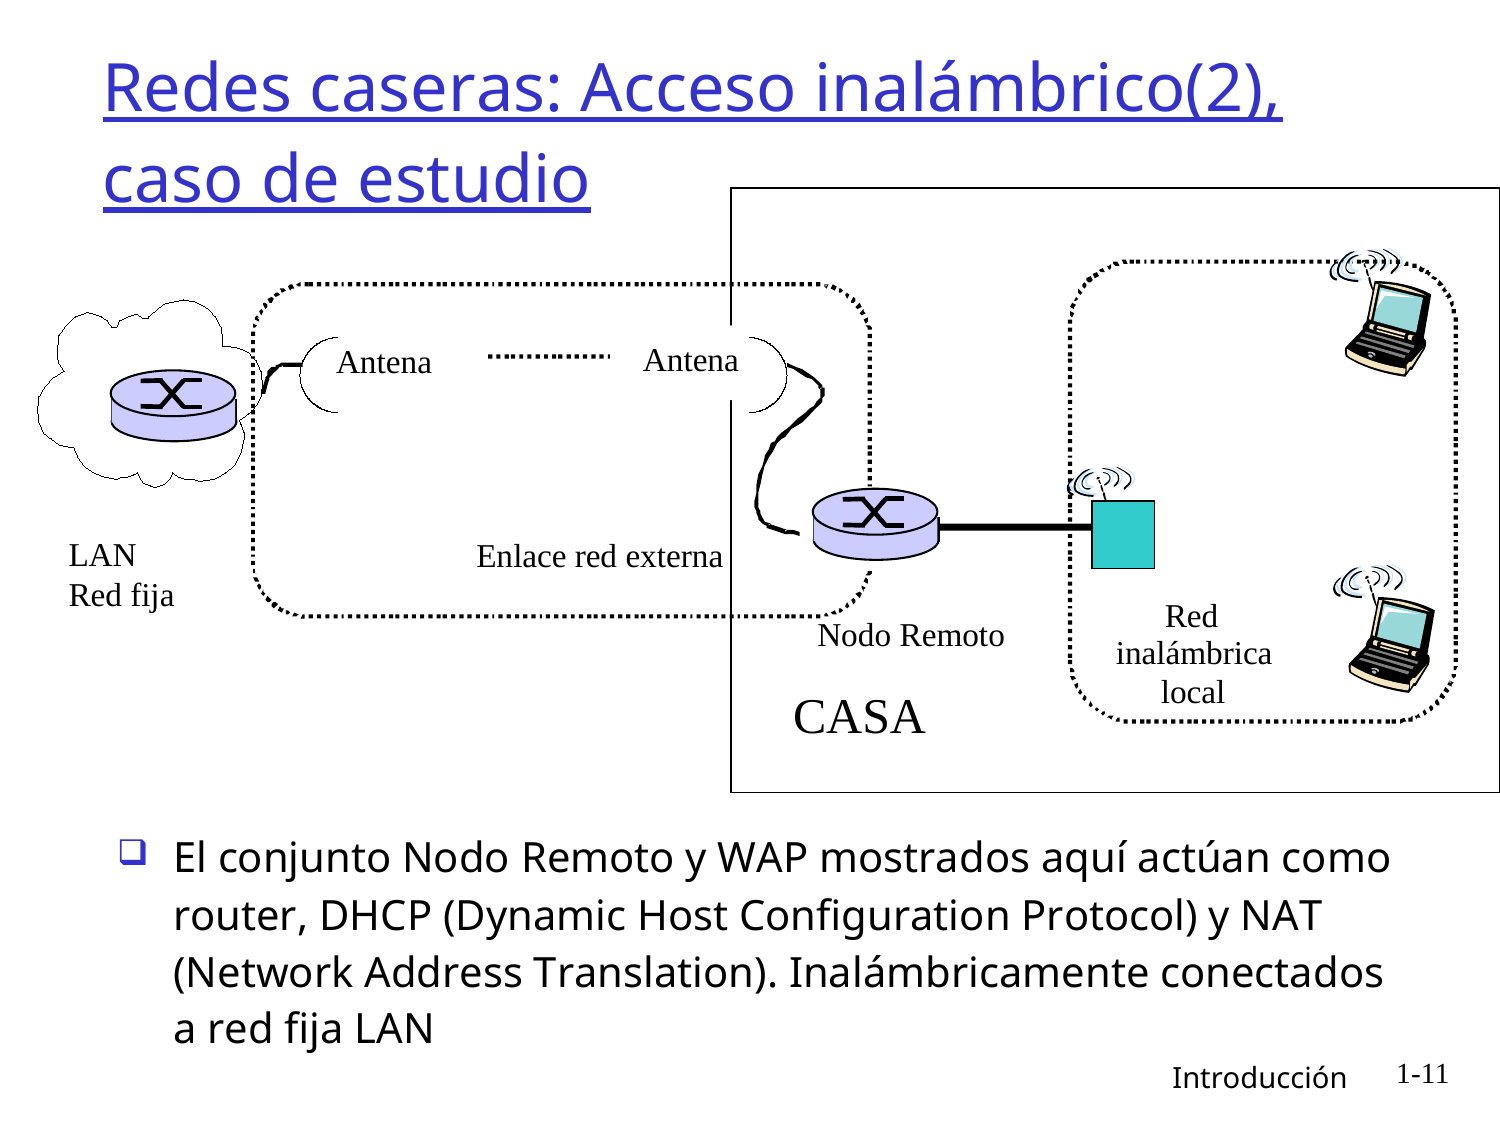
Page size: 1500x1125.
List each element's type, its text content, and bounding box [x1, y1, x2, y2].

text_box [271, 602, 278, 609]
text_box [279, 288, 287, 293]
picture [1329, 246, 1432, 377]
text_box [110, 370, 237, 442]
picture [1332, 562, 1435, 693]
text_box [1086, 276, 1093, 283]
text_box [855, 591, 862, 598]
text_box [1445, 292, 1452, 299]
text_box Antena [335, 340, 433, 381]
text_box [1070, 302, 1077, 310]
text_box [263, 302, 268, 310]
text_box [1447, 680, 1454, 687]
text_box [855, 302, 862, 310]
picture [1066, 464, 1155, 569]
text_box [254, 315, 260, 322]
text_box [1430, 275, 1438, 281]
text_box [1437, 280, 1444, 287]
text_box Nodo Remoto [817, 612, 1006, 653]
text_box LAN Red fija [68, 533, 176, 613]
text_box [1439, 692, 1446, 700]
text_box [267, 296, 274, 303]
text_box local [1160, 669, 1226, 710]
text_box Enlace red externa [476, 534, 724, 575]
text_box [1425, 270, 1431, 277]
text_box [1092, 501, 1155, 569]
text_box [1400, 717, 1407, 724]
text_box [1082, 694, 1087, 702]
text_box [1435, 698, 1440, 706]
text_box [851, 597, 856, 605]
text_box [1107, 263, 1112, 271]
text_box [1092, 272, 1100, 279]
text_box [601, 311, 825, 536]
text_box Antena [642, 337, 740, 378]
text_box Red [1164, 593, 1219, 630]
text_box [830, 284, 837, 291]
text_box [262, 313, 487, 417]
text_box CASA [778, 676, 942, 752]
text_box [304, 282, 313, 287]
text_box [265, 595, 272, 603]
text_box [1414, 713, 1421, 720]
text_box [1449, 300, 1454, 308]
text_box [1428, 705, 1434, 712]
text_box [256, 583, 262, 590]
text_box [277, 606, 284, 613]
text_box [801, 484, 1066, 569]
list El conjunto Nodo Remoto y WAP mostrados aquí actúan como router, DHCP (Dynamic Host Configuration Protocol) y NAT (Network Address Translation). Inalámbricamente conectados a red fija LAN [102, 820, 1428, 1053]
text_box [288, 284, 295, 291]
text_box [859, 309, 866, 316]
text_box [1098, 267, 1105, 273]
text_box [1443, 686, 1450, 693]
title Redes caseras: Acceso inalámbrico(2), caso de estudio [87, 36, 1430, 226]
text_box [1441, 286, 1448, 293]
text_box inalámbrica [1115, 630, 1273, 671]
